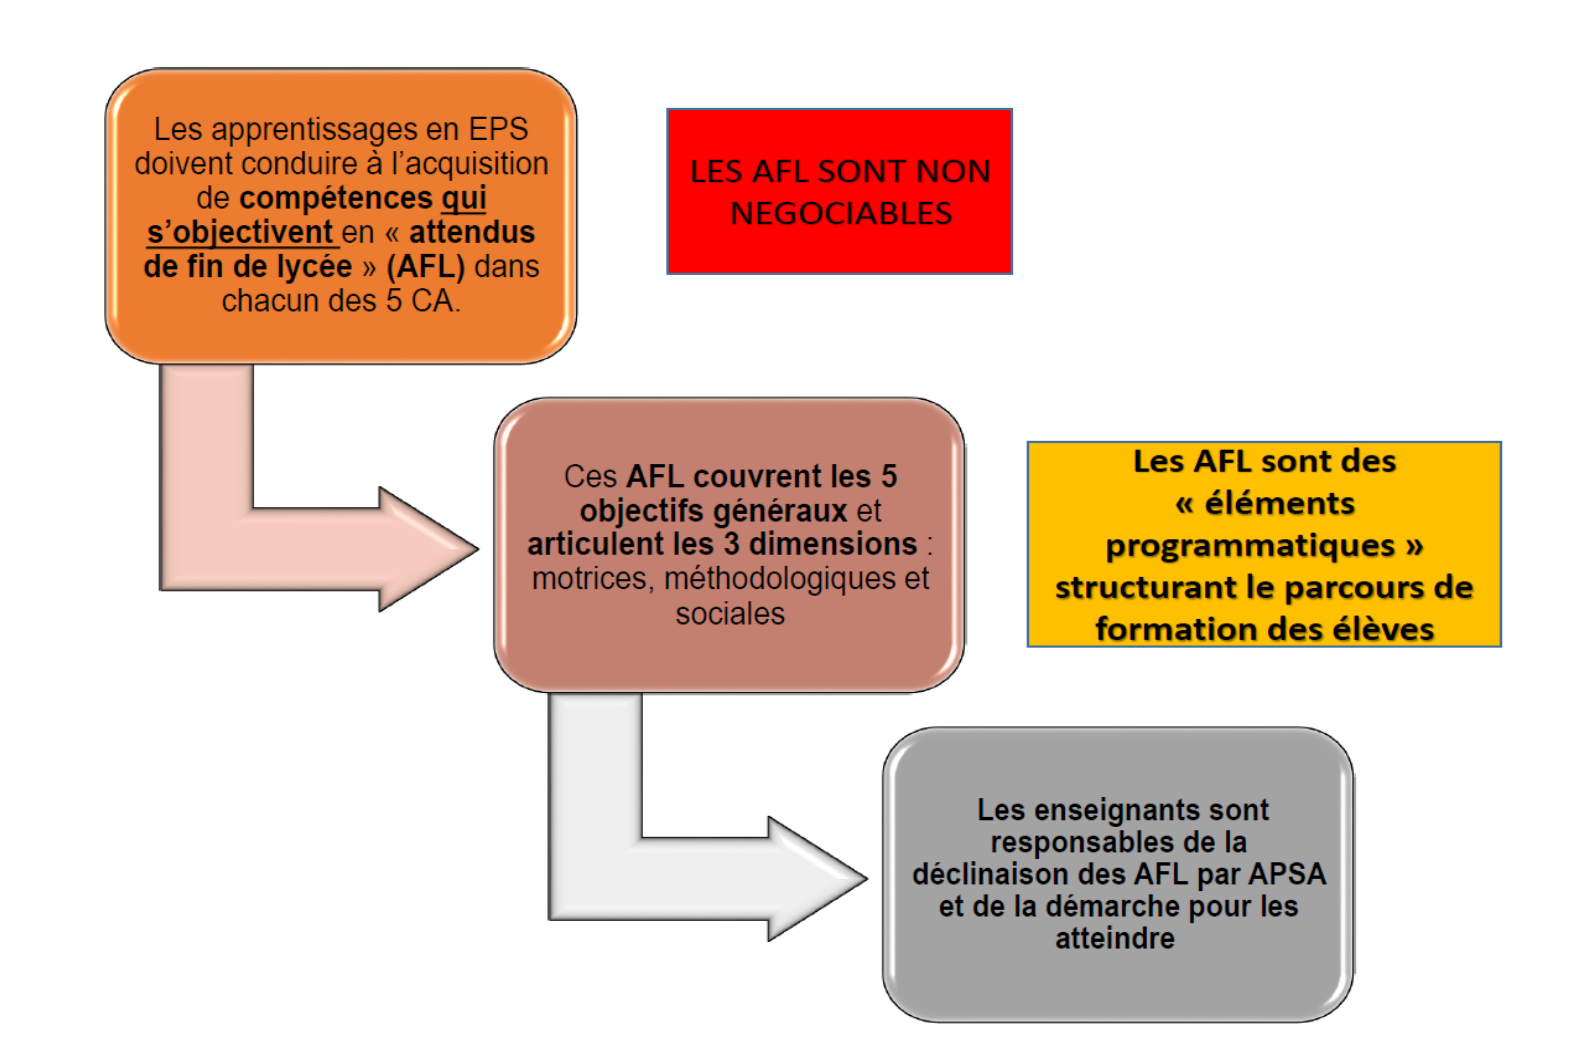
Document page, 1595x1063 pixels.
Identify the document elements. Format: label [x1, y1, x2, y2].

picture [56, 25, 1536, 1034]
